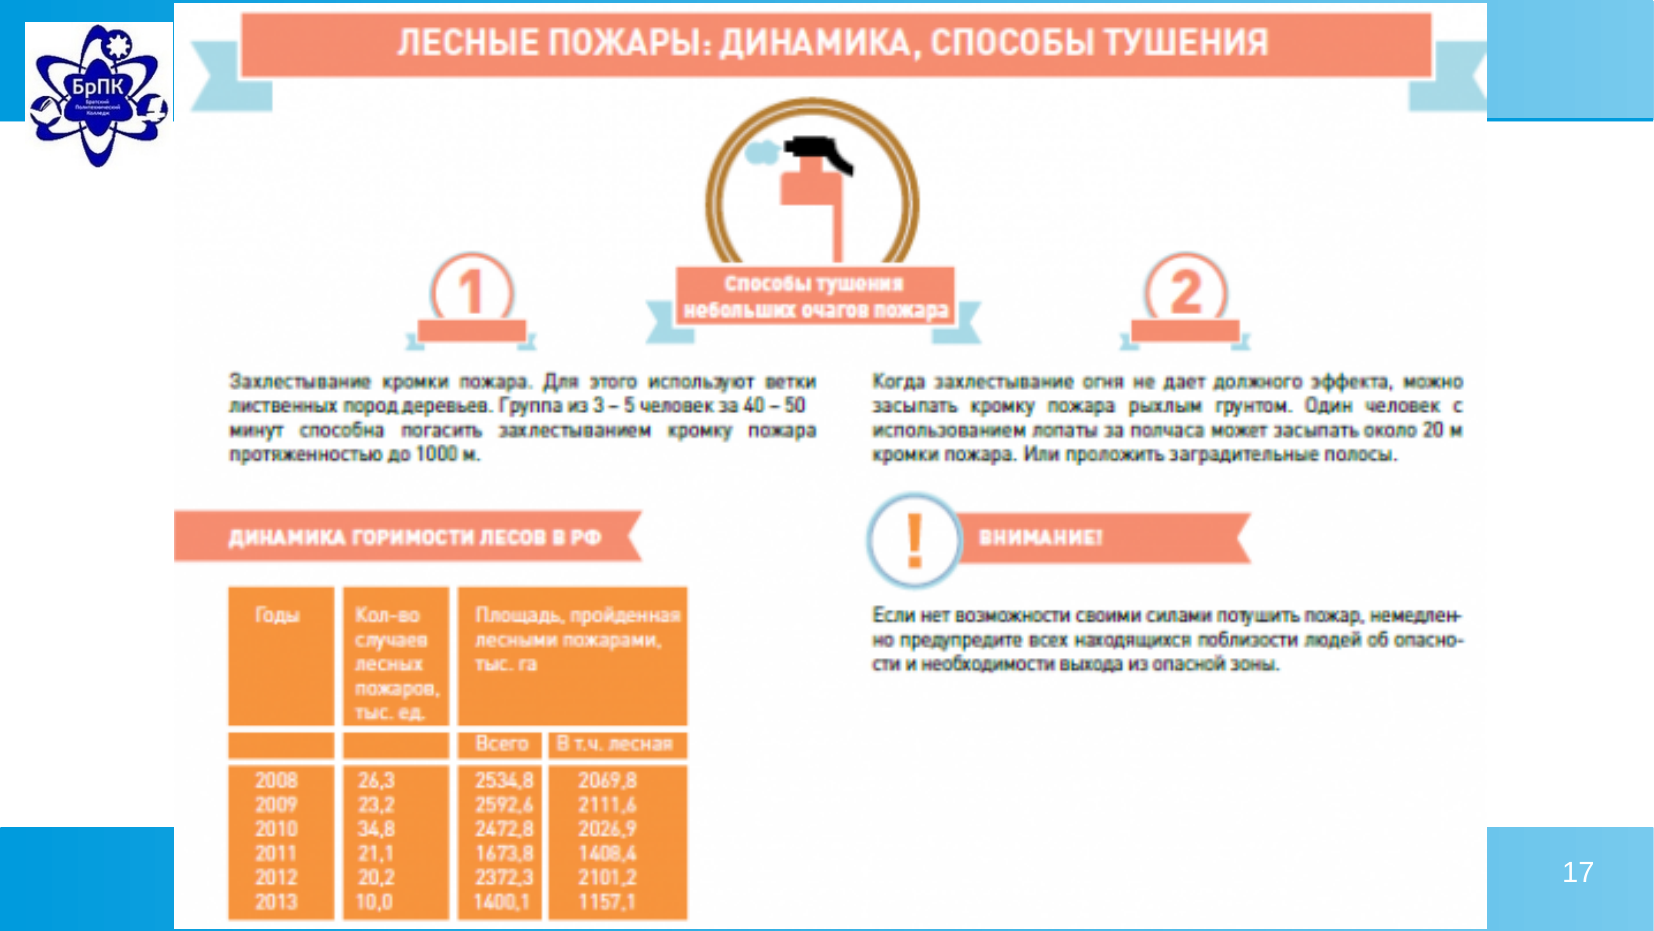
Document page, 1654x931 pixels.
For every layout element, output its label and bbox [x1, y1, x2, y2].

picture [174, 3, 1487, 929]
picture [25, 23, 173, 170]
